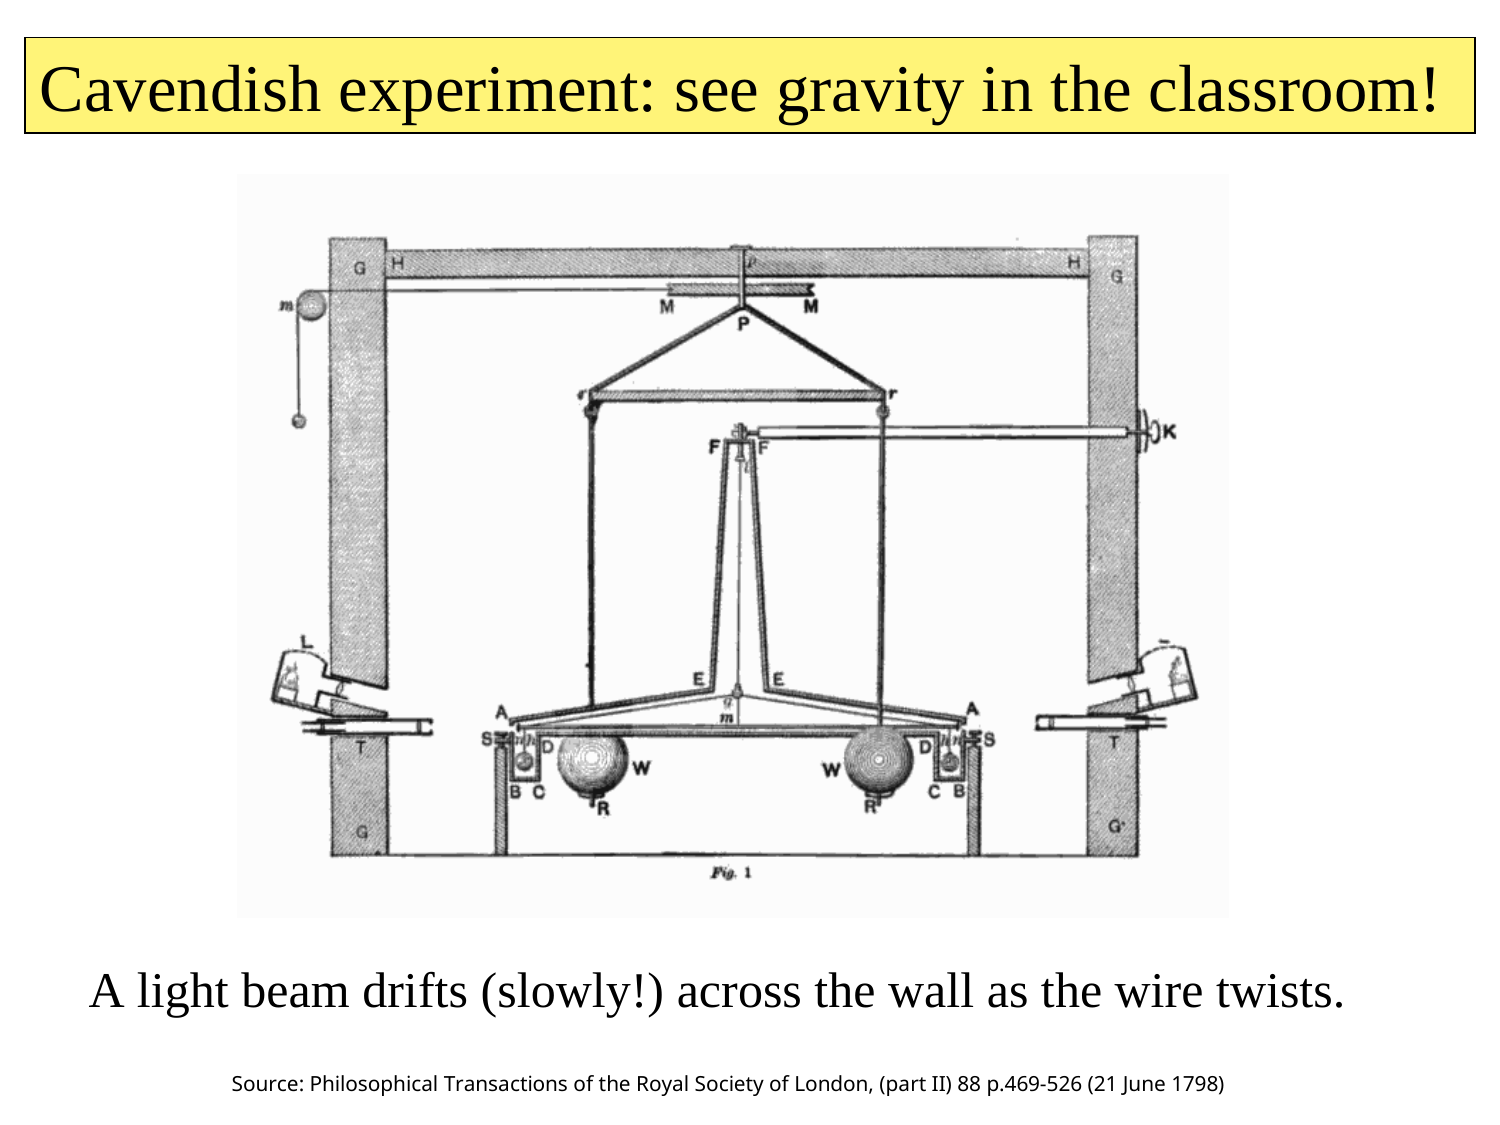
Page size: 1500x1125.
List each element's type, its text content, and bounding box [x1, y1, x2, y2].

picture [237, 174, 1229, 918]
text_box Source: Philosophical Transactions of the Royal Society of London, (part II) 88 p.469-526 (21 June 1798) [216, 1062, 1240, 1103]
text_box Cavendish experiment: see gravity in the classroom! [24, 37, 1476, 133]
text_box A light beam drifts (slowly!) across the wall as the wire twists. [73, 949, 1375, 1026]
